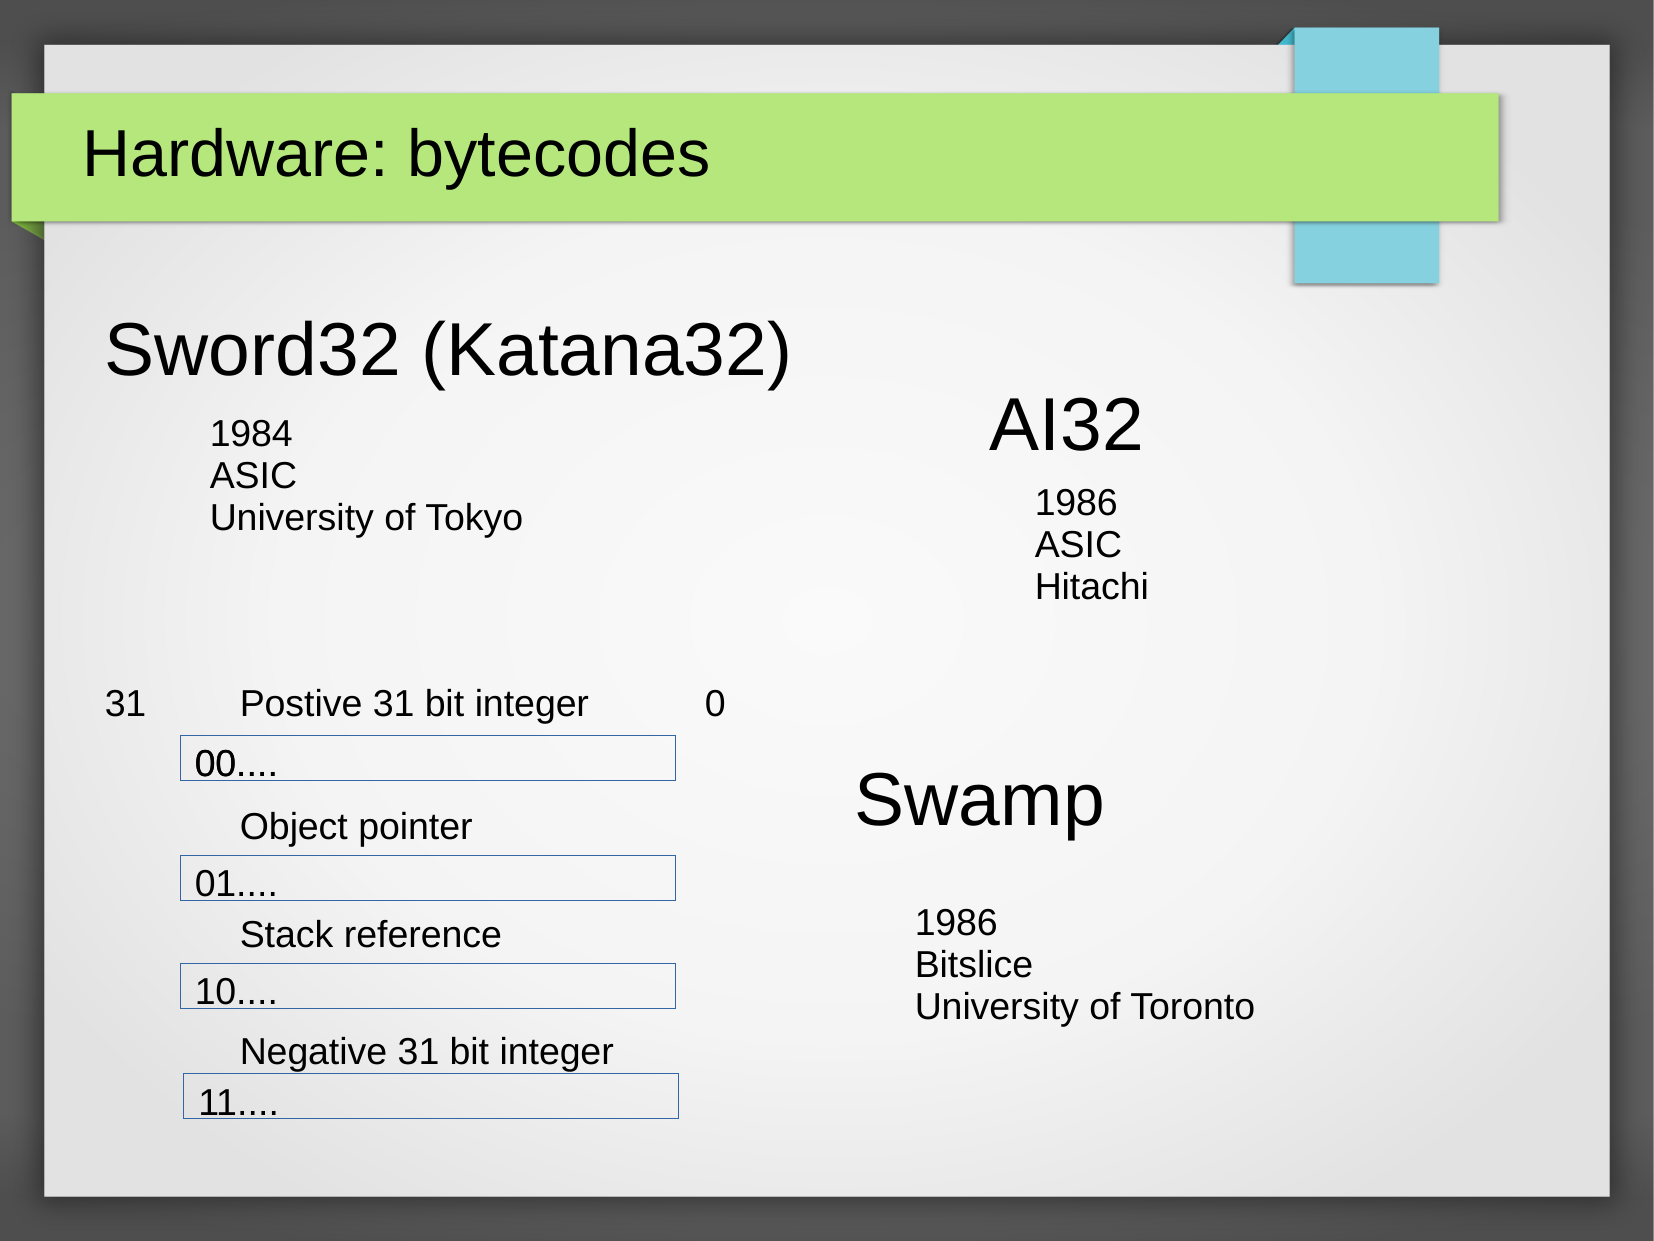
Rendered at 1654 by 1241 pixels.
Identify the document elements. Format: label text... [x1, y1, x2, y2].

text_box 1986 ASIC Hitachi [1020, 473, 1306, 615]
picture [0, 0, 1654, 1241]
text_box 11.... [183, 1073, 364, 1131]
text_box 31 [90, 675, 181, 732]
text_box 1984 ASIC University of Tokyo [195, 405, 616, 546]
text_box 00.... [180, 735, 361, 792]
text_box Swamp [840, 750, 1216, 849]
text_box 01.... [180, 855, 361, 912]
title Hardware: bytecodes [82, 94, 1264, 213]
text_box 1986 Bitslice University of Toronto [900, 894, 1321, 1036]
text_box Stack reference [225, 906, 706, 964]
text_box Postive 31 bit integer [225, 675, 661, 732]
text_box Negative 31 bit integer [225, 1023, 706, 1081]
text_box Sword32 (Katana32) [90, 300, 856, 399]
text_box AI32 [975, 375, 1381, 474]
text_box Object pointer [225, 798, 721, 856]
text_box 10.... [180, 963, 361, 1021]
text_box 0 [690, 675, 736, 732]
